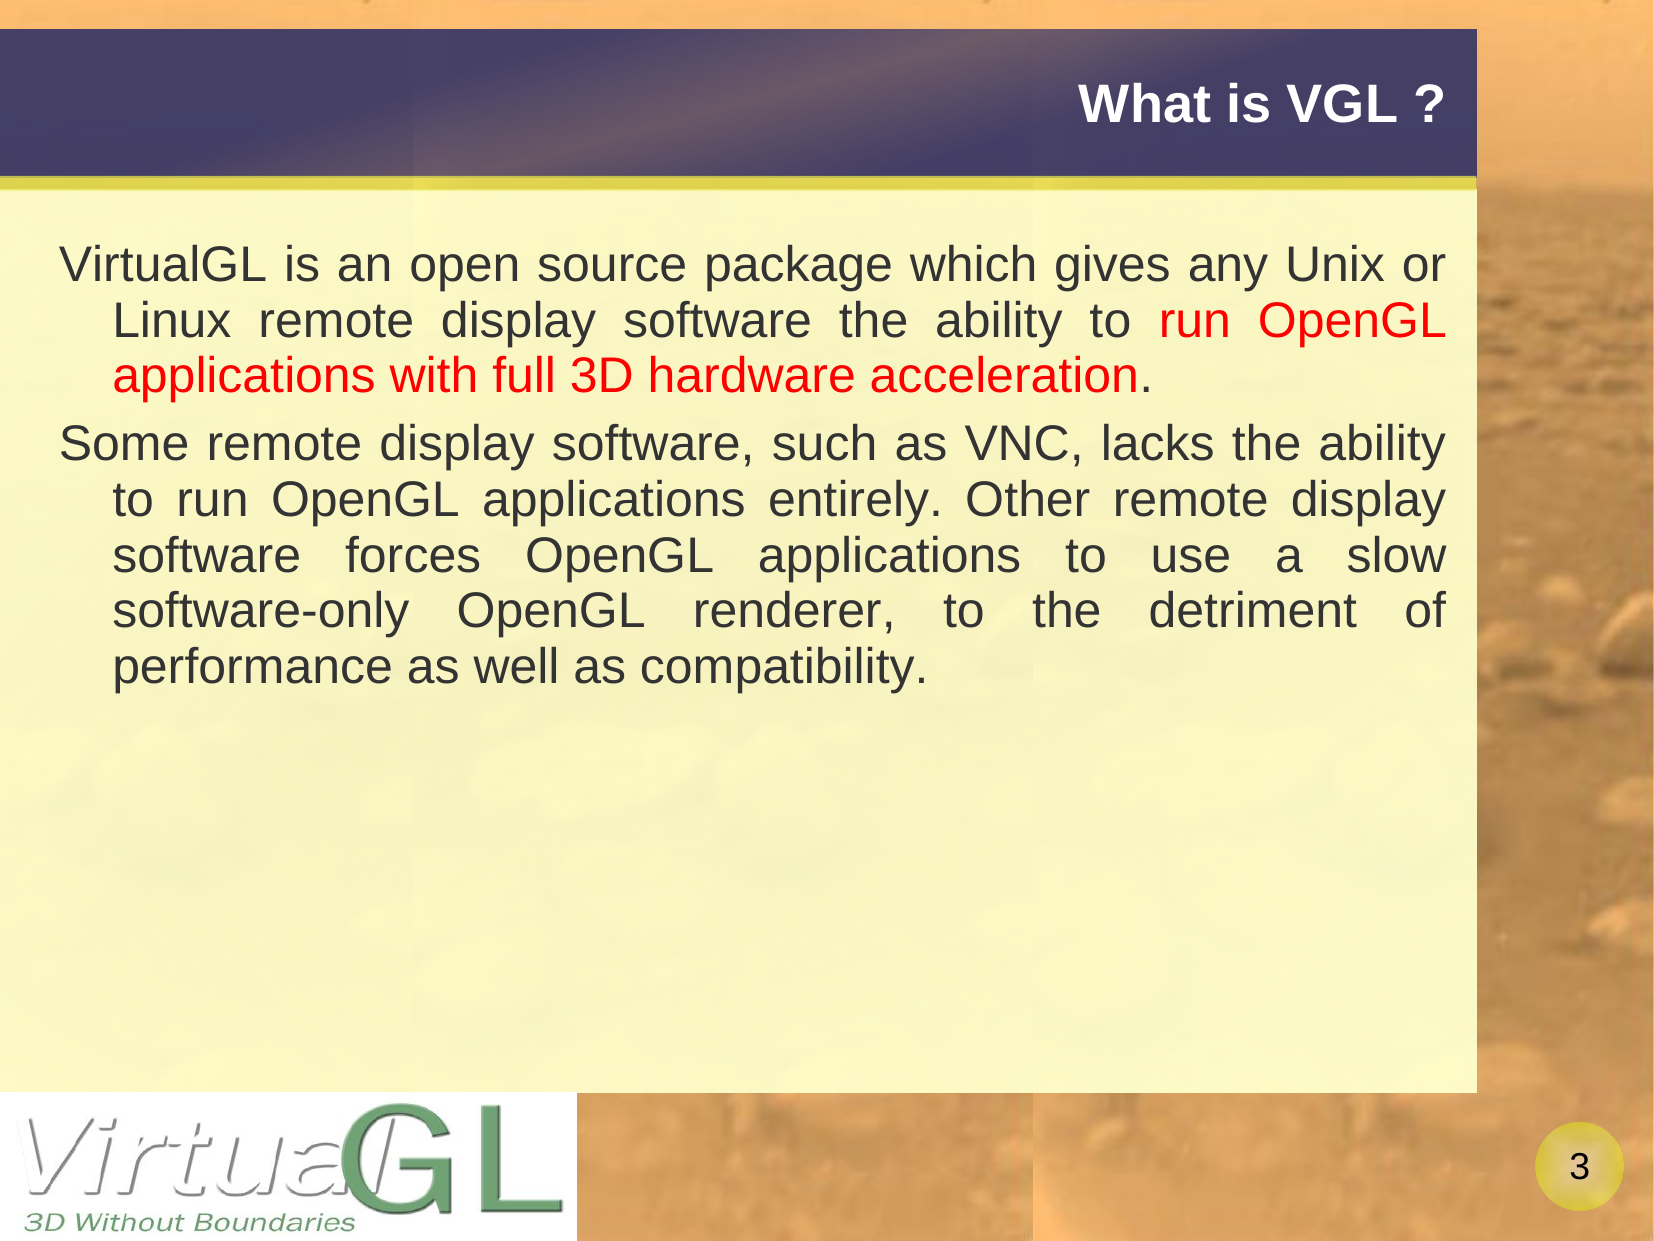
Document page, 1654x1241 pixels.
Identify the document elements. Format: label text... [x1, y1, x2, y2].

title What is VGL ? [29, 59, 1447, 148]
picture [0, 0, 1654, 1241]
list VirtualGL is an open source package which gives any Unix or Linux remote display software the ability to run OpenGL applications with full 3D hardware acceleration. Some remote display software, such as VNC, lacks the ability to run OpenGL applications entirely. Other remote display software forces OpenGL applications to use a slow software-only OpenGL renderer, to the detriment of performance as well as compatibility. [59, 236, 1447, 1063]
